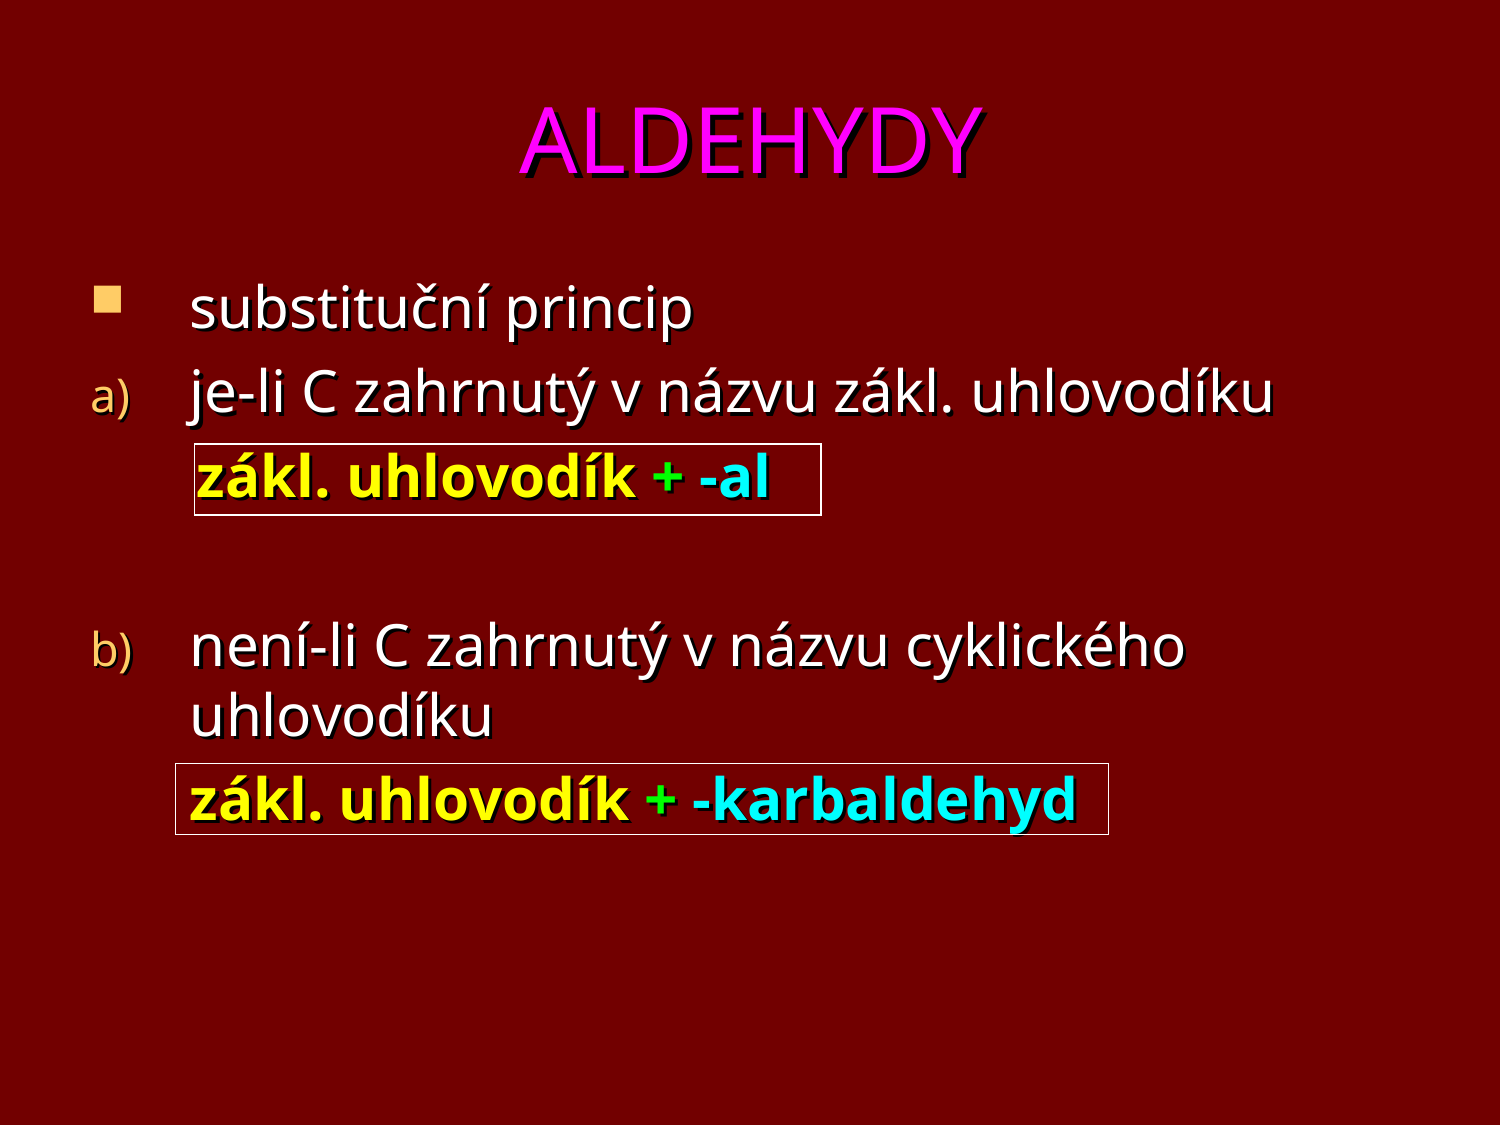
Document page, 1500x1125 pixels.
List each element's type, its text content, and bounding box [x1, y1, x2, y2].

text_box [194, 444, 821, 516]
list substituční princip je-li C zahrnutý v názvu zákl. uhlovodíku zákl. uhlovodík + -al není-li C zahrnutý v názvu cyklického uhlovodíku zákl. uhlovodík + -karbaldehyd [75, 262, 1426, 1125]
title ALDEHYDY [76, 42, 1427, 231]
text_box [175, 763, 1109, 835]
